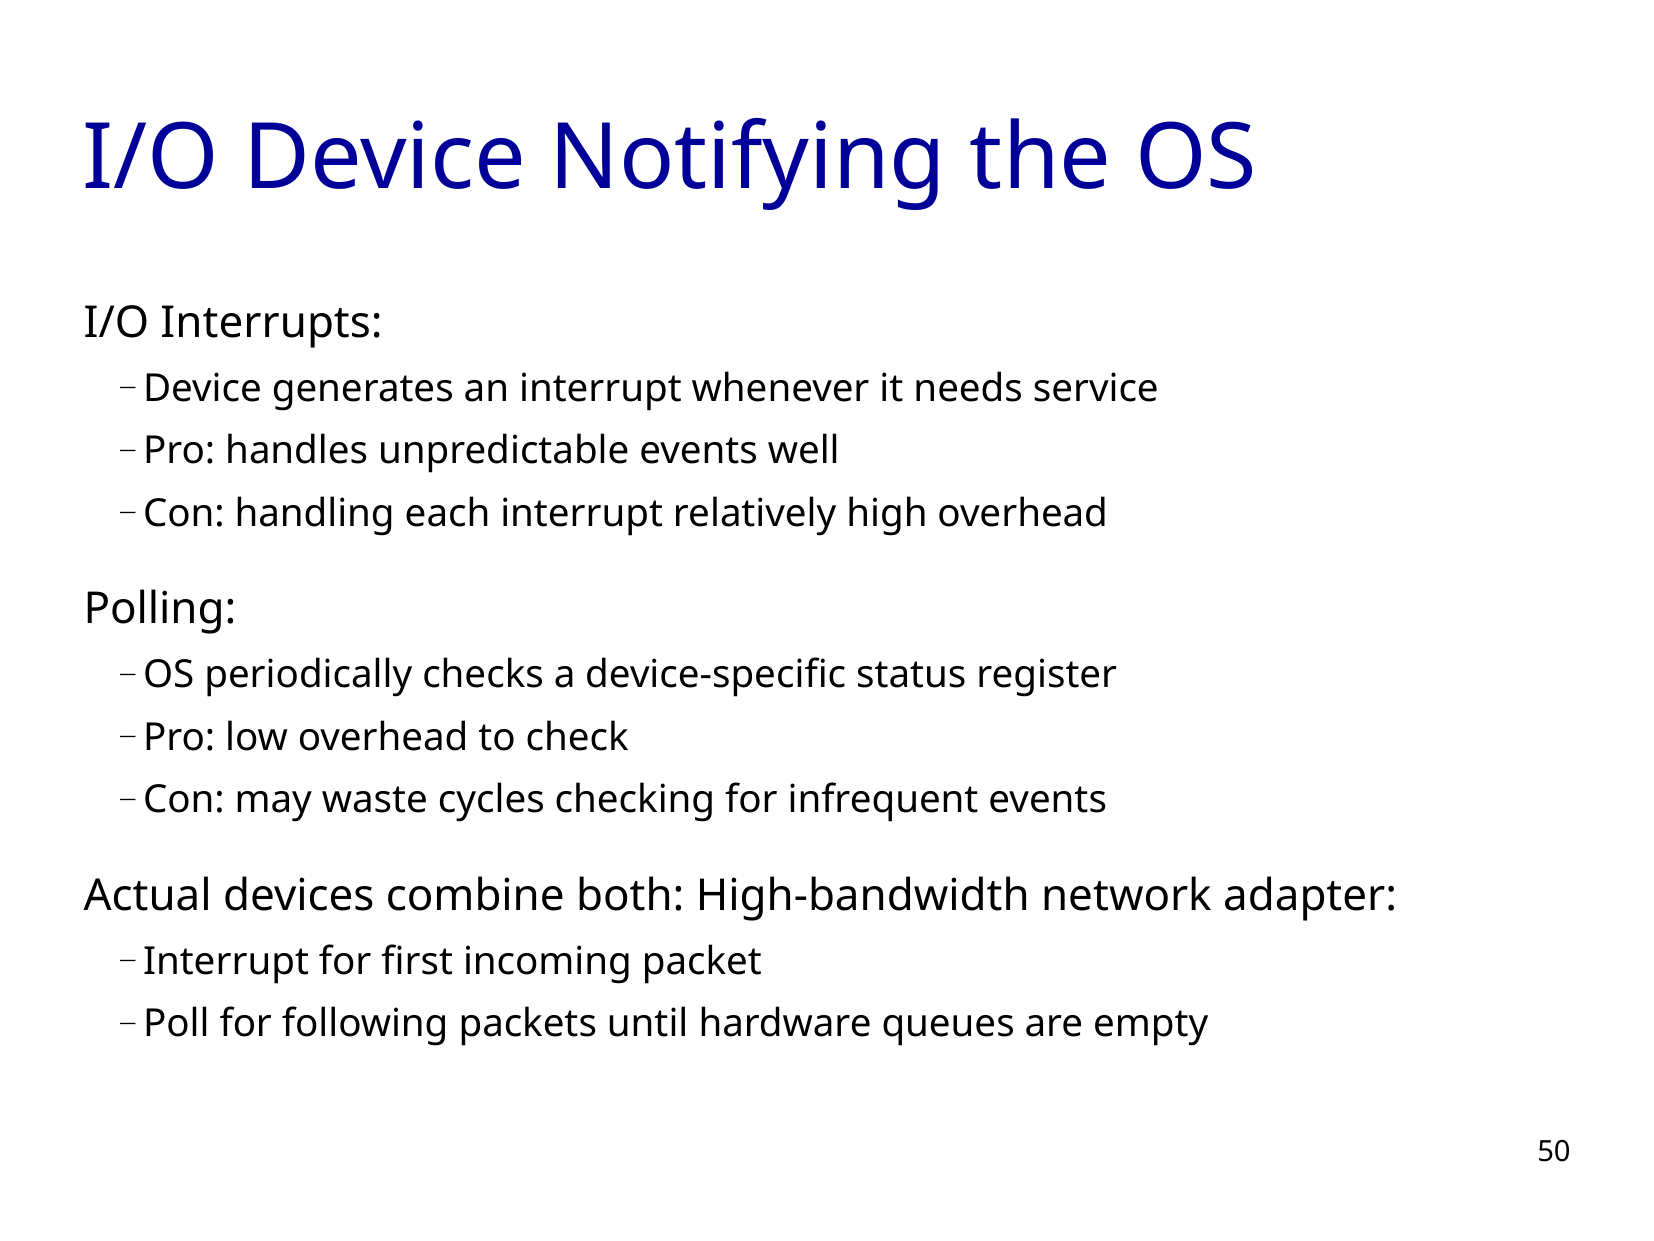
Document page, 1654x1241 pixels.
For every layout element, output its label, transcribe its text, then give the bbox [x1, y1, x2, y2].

title I/O Device Notifying the OS [82, 49, 1571, 257]
list I/O Interrupts: Device generates an interrupt whenever it needs service Pro: handles unpredictable events well Con: handling each interrupt relatively high overhead Polling: OS periodically checks a device-specific status register Pro: low overhead to check Con: may waste cycles checking for infrequent events Actual devices combine both: High-bandwidth network adapter: Interrupt for first incoming packet Poll for following packets until hardware queues are empty [60, 290, 1571, 1051]
